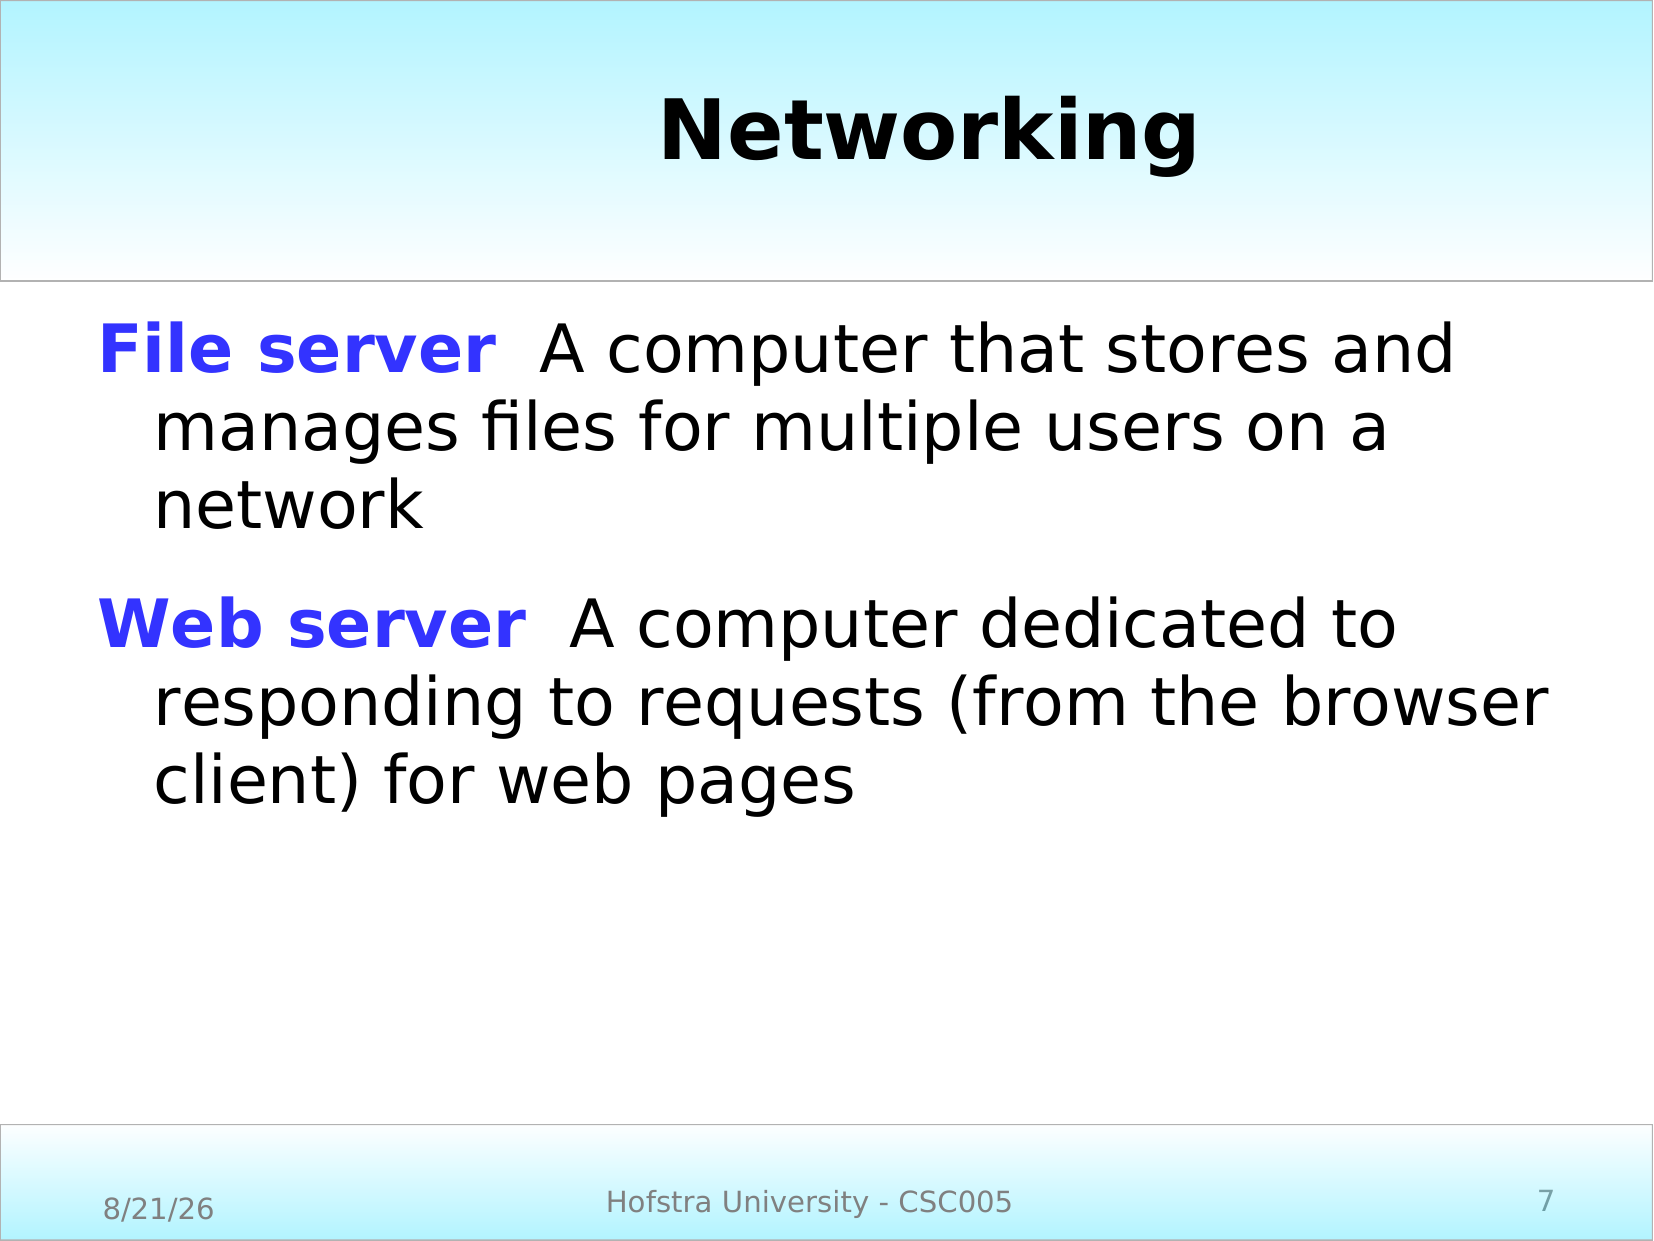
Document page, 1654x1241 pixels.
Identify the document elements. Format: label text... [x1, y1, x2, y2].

title Networking [247, 27, 1612, 235]
list File server A computer that stores and manages files for multiple users on a network Web server A computer dedicated to responding to requests (from the browser client) for web pages [82, 303, 1571, 1131]
